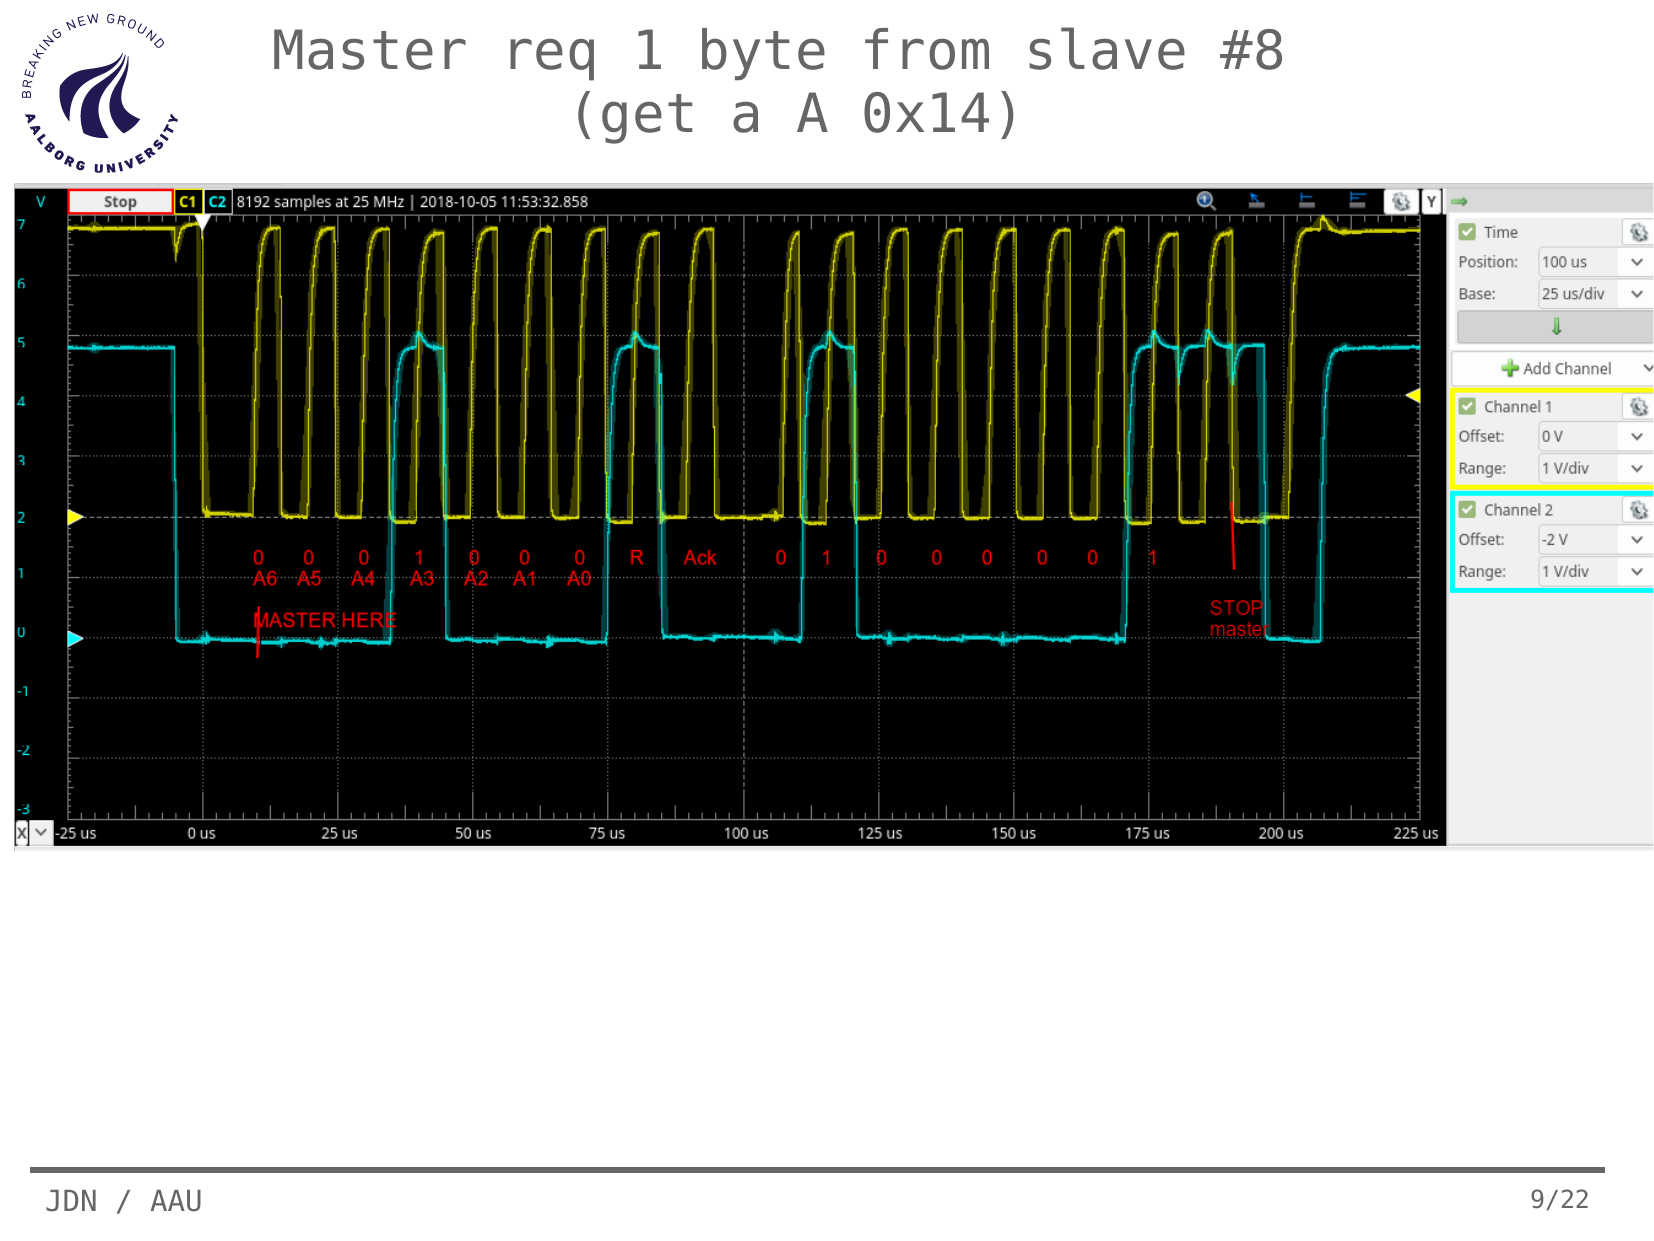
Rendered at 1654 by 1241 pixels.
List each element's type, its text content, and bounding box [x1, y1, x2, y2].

picture [11, 179, 1654, 851]
picture [22, 13, 178, 173]
title Master req 1 byte from slave #8 (get a A 0x14) [90, 19, 1504, 146]
